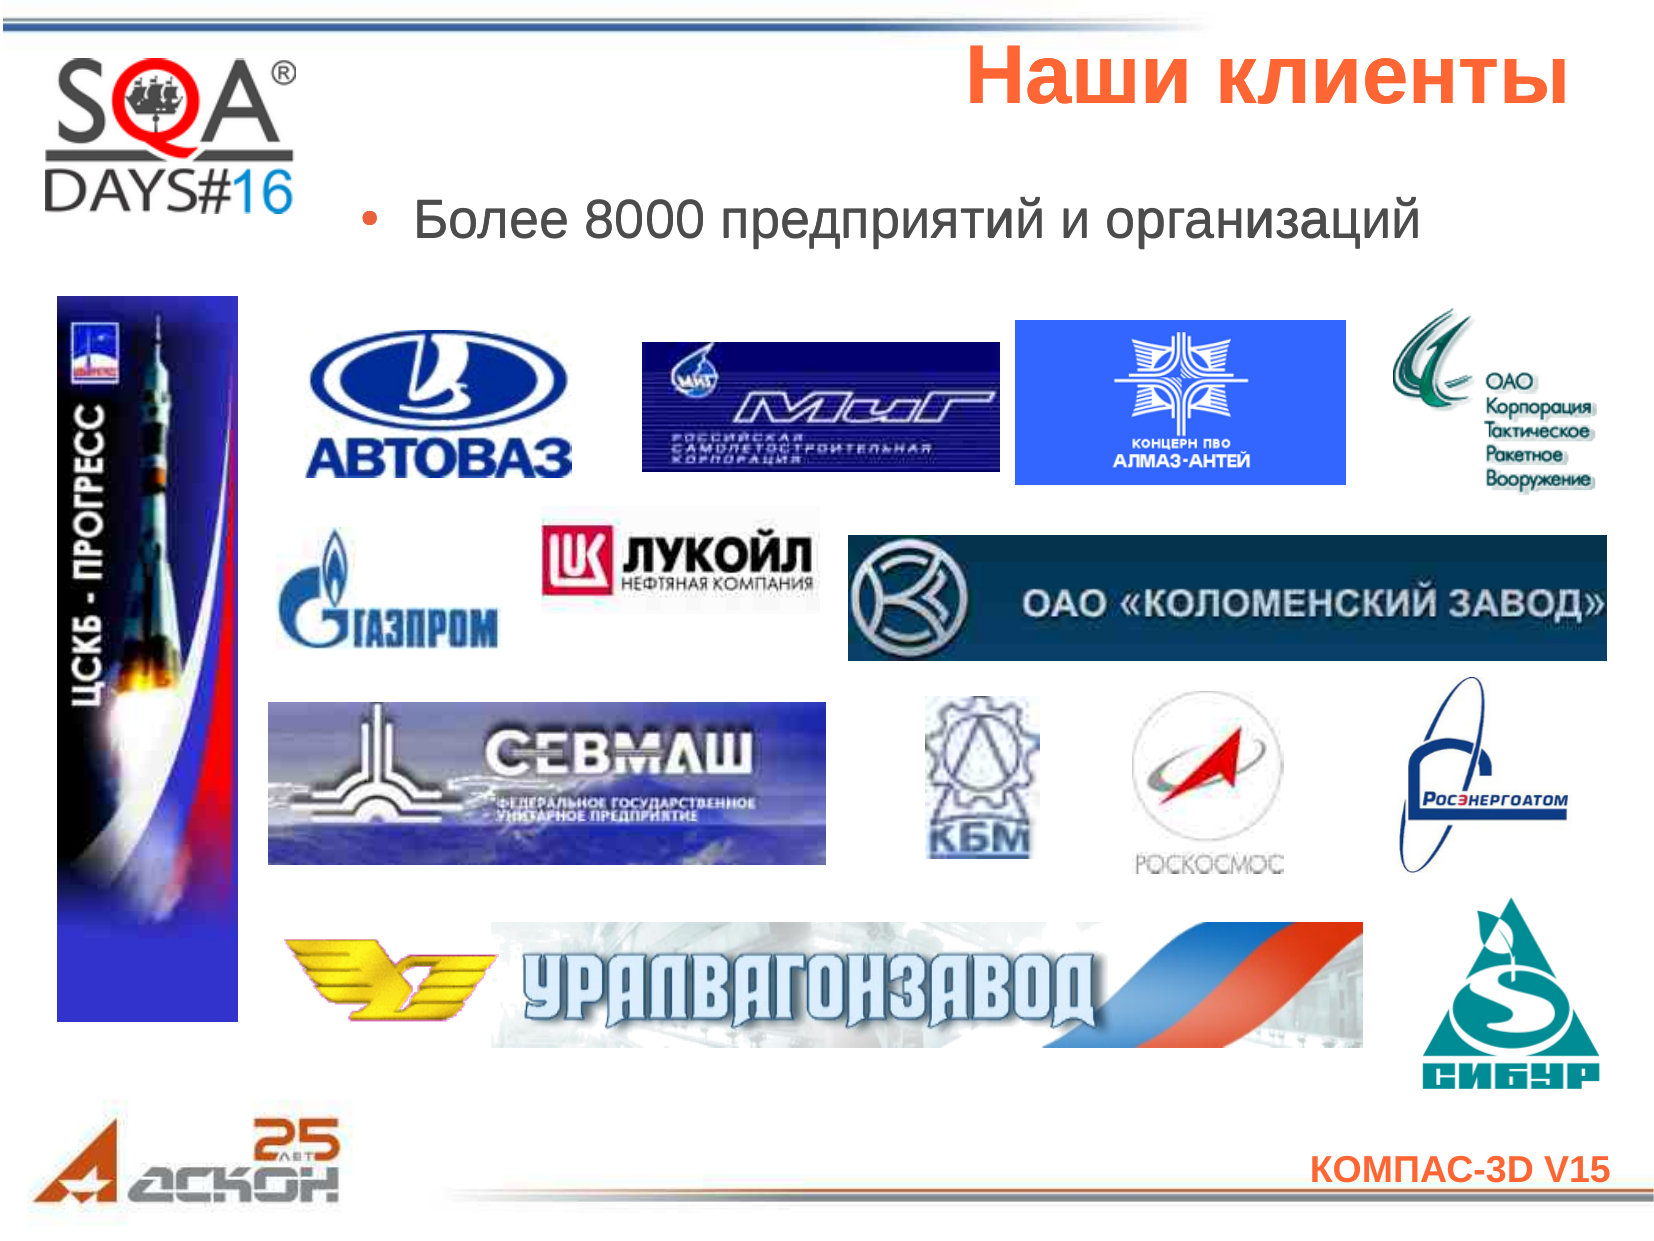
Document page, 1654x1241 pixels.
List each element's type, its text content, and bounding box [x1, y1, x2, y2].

picture [3, 0, 1654, 1241]
title Наши клиенты [82, 25, 1571, 125]
list Более 8000 предприятий и организаций [342, 189, 1619, 1008]
